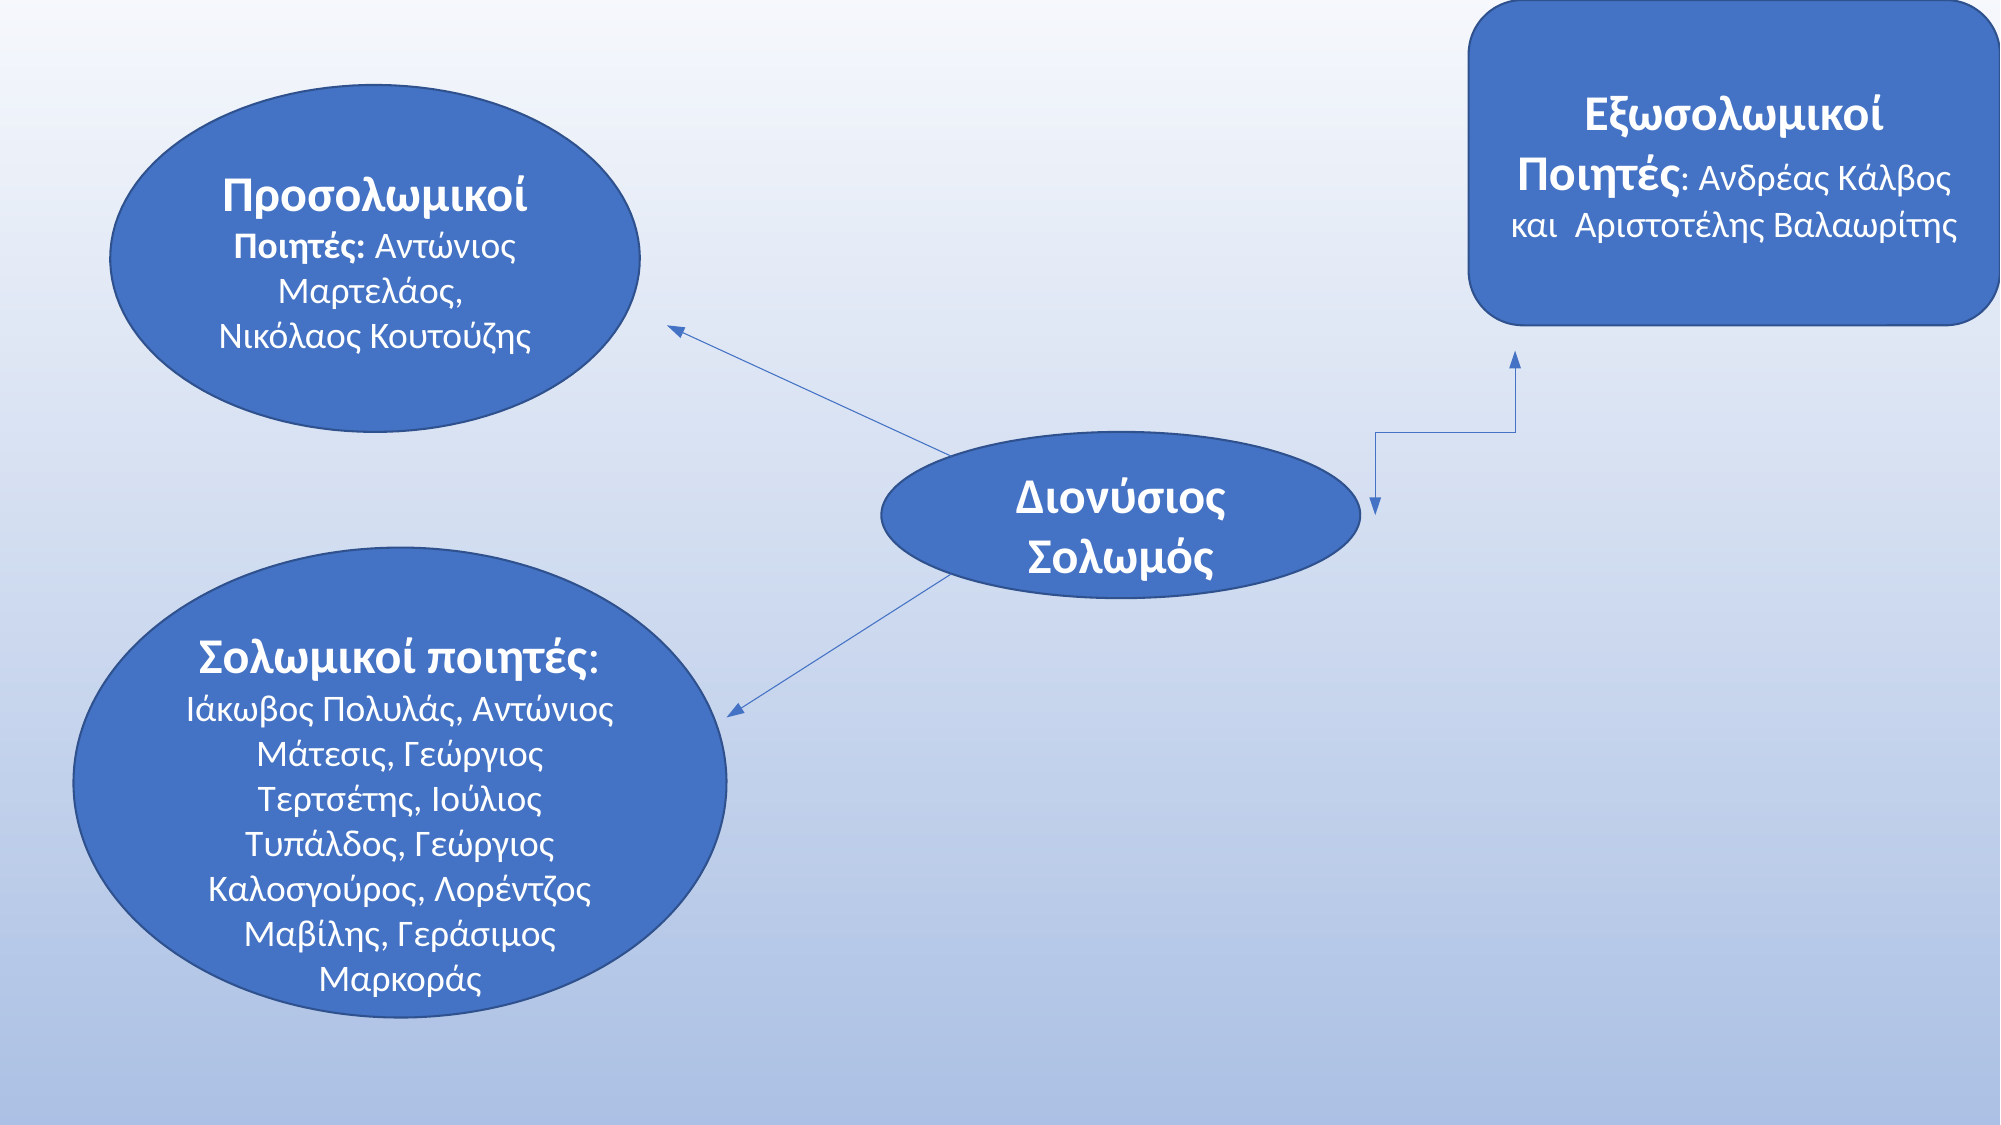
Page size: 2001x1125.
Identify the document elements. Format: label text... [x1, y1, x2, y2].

text_box Σολωμικοί ποιητές: Ιάκωβος Πολυλάς, Αντώνιος Μάτεσις, Γεώργιος Τερτσέτης, Ιούλιος Τυπάλδος, Γεώργιος Καλοσγούρος, Λορέντζος Μαβίλης, Γεράσιμος Μαρκοράς [73, 547, 727, 1018]
text_box Προσολωμικοί Ποιητές: Αντώνιος Μαρτελάος, Νικόλαος Κουτούζης [110, 84, 640, 432]
text_box Εξωσολωμικοί Ποιητές: Ανδρέας Κάλβος και Αριστοτέλης Βαλαωρίτης [1468, 0, 2000, 326]
text_box Διονύσιος Σολωμός [881, 431, 1361, 599]
